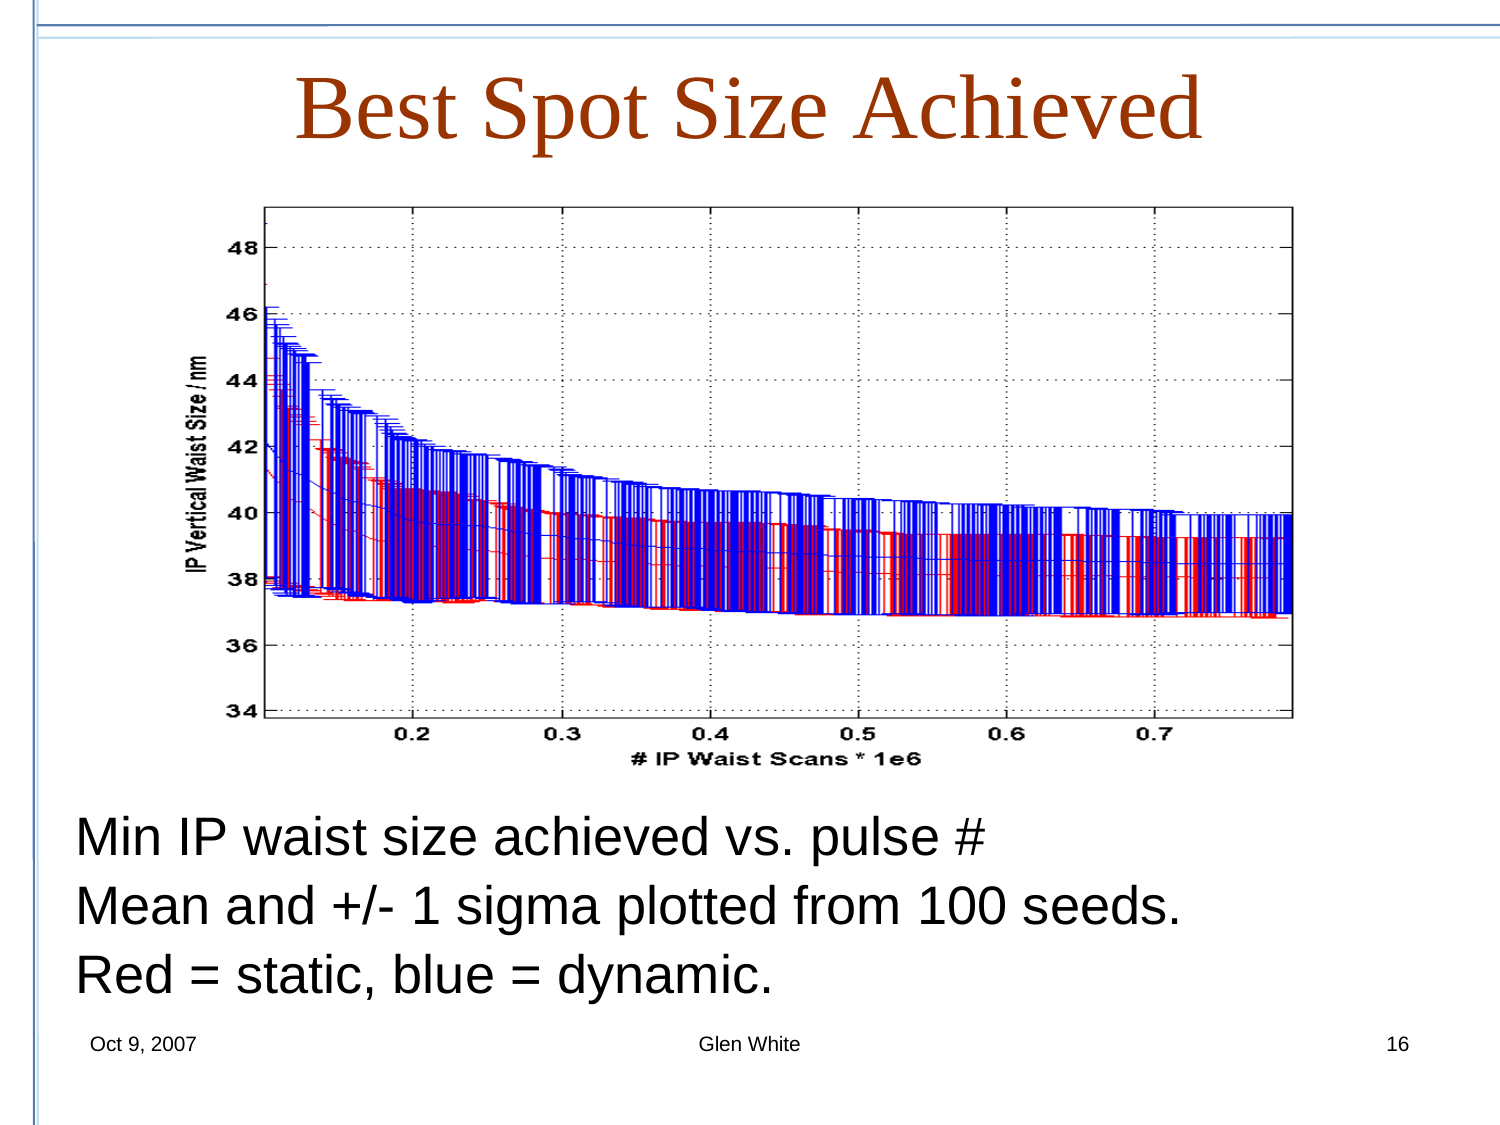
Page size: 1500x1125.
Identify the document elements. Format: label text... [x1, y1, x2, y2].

list Min IP waist size achieved vs. pulse # Mean and +/- 1 sigma plotted from 100 seeds. Red = static, blue = dynamic. [75, 812, 1425, 1016]
title Best Spot Size Achieved [75, 56, 1425, 168]
picture [94, 160, 1418, 786]
